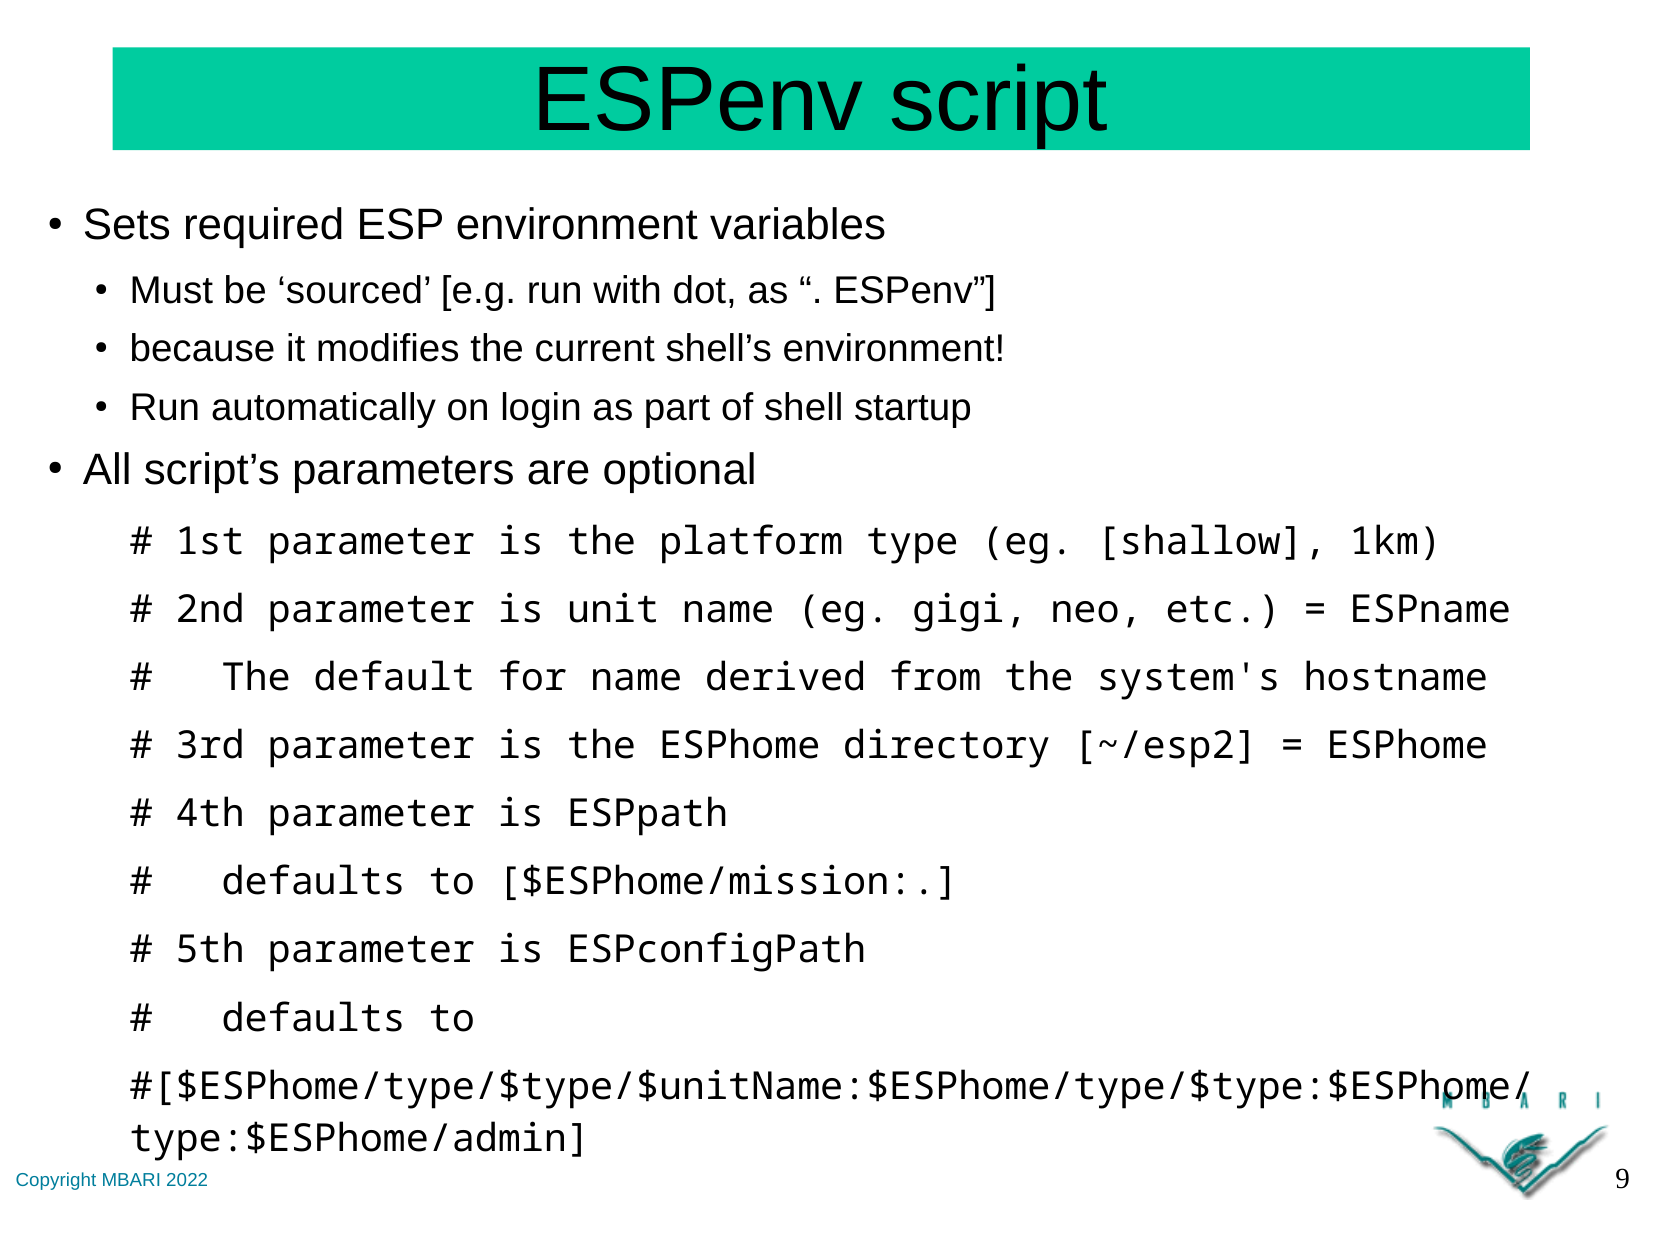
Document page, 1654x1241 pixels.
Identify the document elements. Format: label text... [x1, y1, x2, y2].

title ESPenv script [112, 47, 1530, 151]
list Sets required ESP environment variables Must be ‘sourced’ [e.g. run with dot, as “. ESPenv”] because it modifies the current shell’s environment! Run automatically on login as part of shell startup All script’s parameters are optional # 1st parameter is the platform type (eg. [shallow], 1km) # 2nd parameter is unit name (eg. gigi, neo, etc.) = ESPname # The default for name derived from the system's hostname # 3rd parameter is the ESPhome directory [~/esp2] = ESPhome # 4th parameter is ESPpath # defaults to [$ESPhome/mission:.] # 5th parameter is ESPconfigPath # defaults to #[$ESPhome/type/$type/$unitName:$ESPhome/type/$type:$ESPhome/type:$ESPhome/admin] [36, 200, 1612, 1176]
picture [1426, 1091, 1613, 1200]
